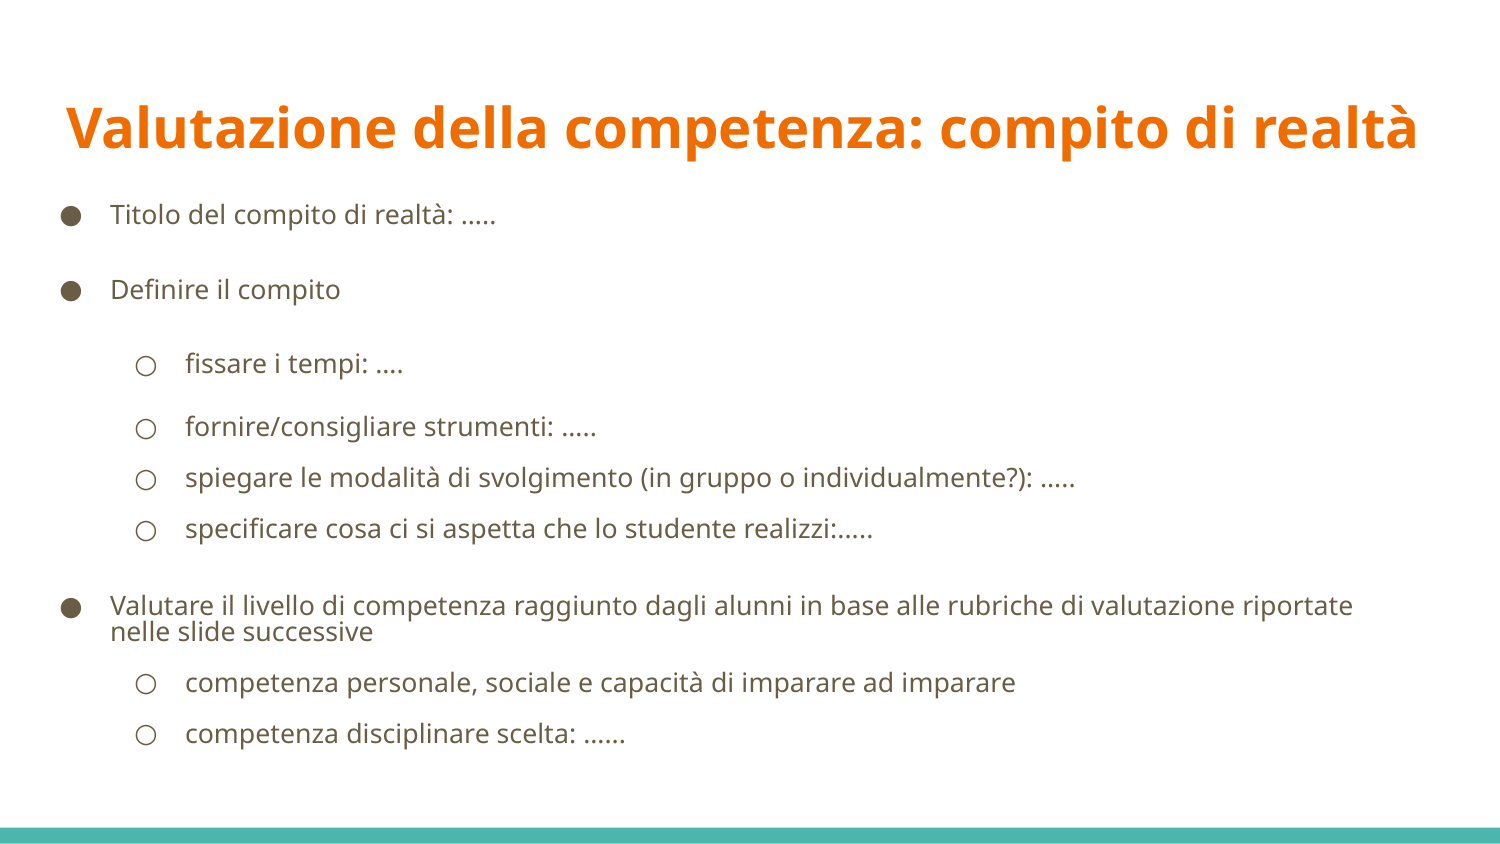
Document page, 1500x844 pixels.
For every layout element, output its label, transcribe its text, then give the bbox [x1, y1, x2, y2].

list Titolo del compito di realtà: ….. Definire il compito fissare i tempi: …. fornire/consigliare strumenti: ….. spiegare le modalità di svolgimento (in gruppo o individualmente?): ….. specificare cosa ci si aspetta che lo studente realizzi:..... Valutare il livello di competenza raggiunto dagli alunni in base alle rubriche di valutazione riportate nelle slide successive competenza personale, sociale e capacità di imparare ad imparare competenza disciplinare scelta: …... [20, 189, 1418, 731]
title Valutazione della competenza: compito di realtà [51, 72, 1449, 189]
